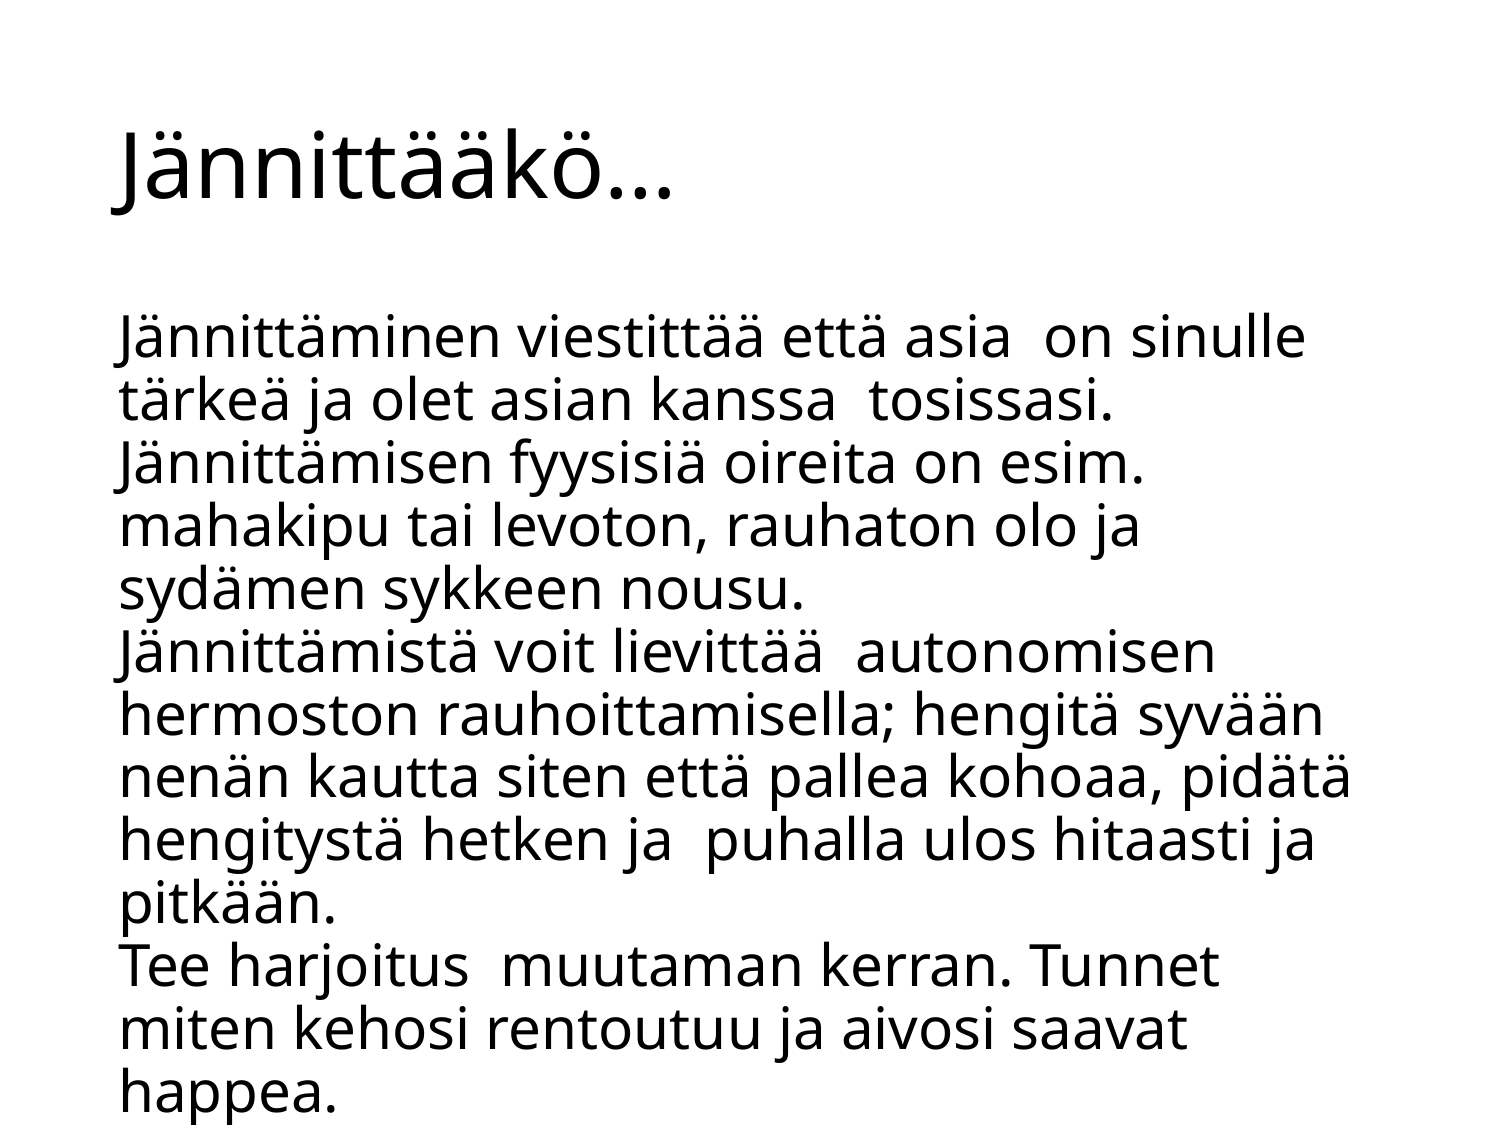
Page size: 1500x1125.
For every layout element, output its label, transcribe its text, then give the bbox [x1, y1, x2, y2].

title Jännittääkö… [103, 59, 1397, 278]
title Jännittäminen viestittää että asia on sinulle tärkeä ja olet asian kanssa tosissasi. Jännittämisen fyysisiä oireita on esim. mahakipu tai levoton, rauhaton olo ja sydämen sykkeen nousu. Jännittämistä voit lievittää autonomisen hermoston rauhoittamisella; hengitä syvään nenän kautta siten että pallea kohoaa, pidätä hengitystä hetken ja puhalla ulos hitaasti ja pitkään. Tee harjoitus muutaman kerran. Tunnet miten kehosi rentoutuu ja aivosi saavat happea. Sinulla ei ole mitään hätää! [103, 299, 1397, 1014]
